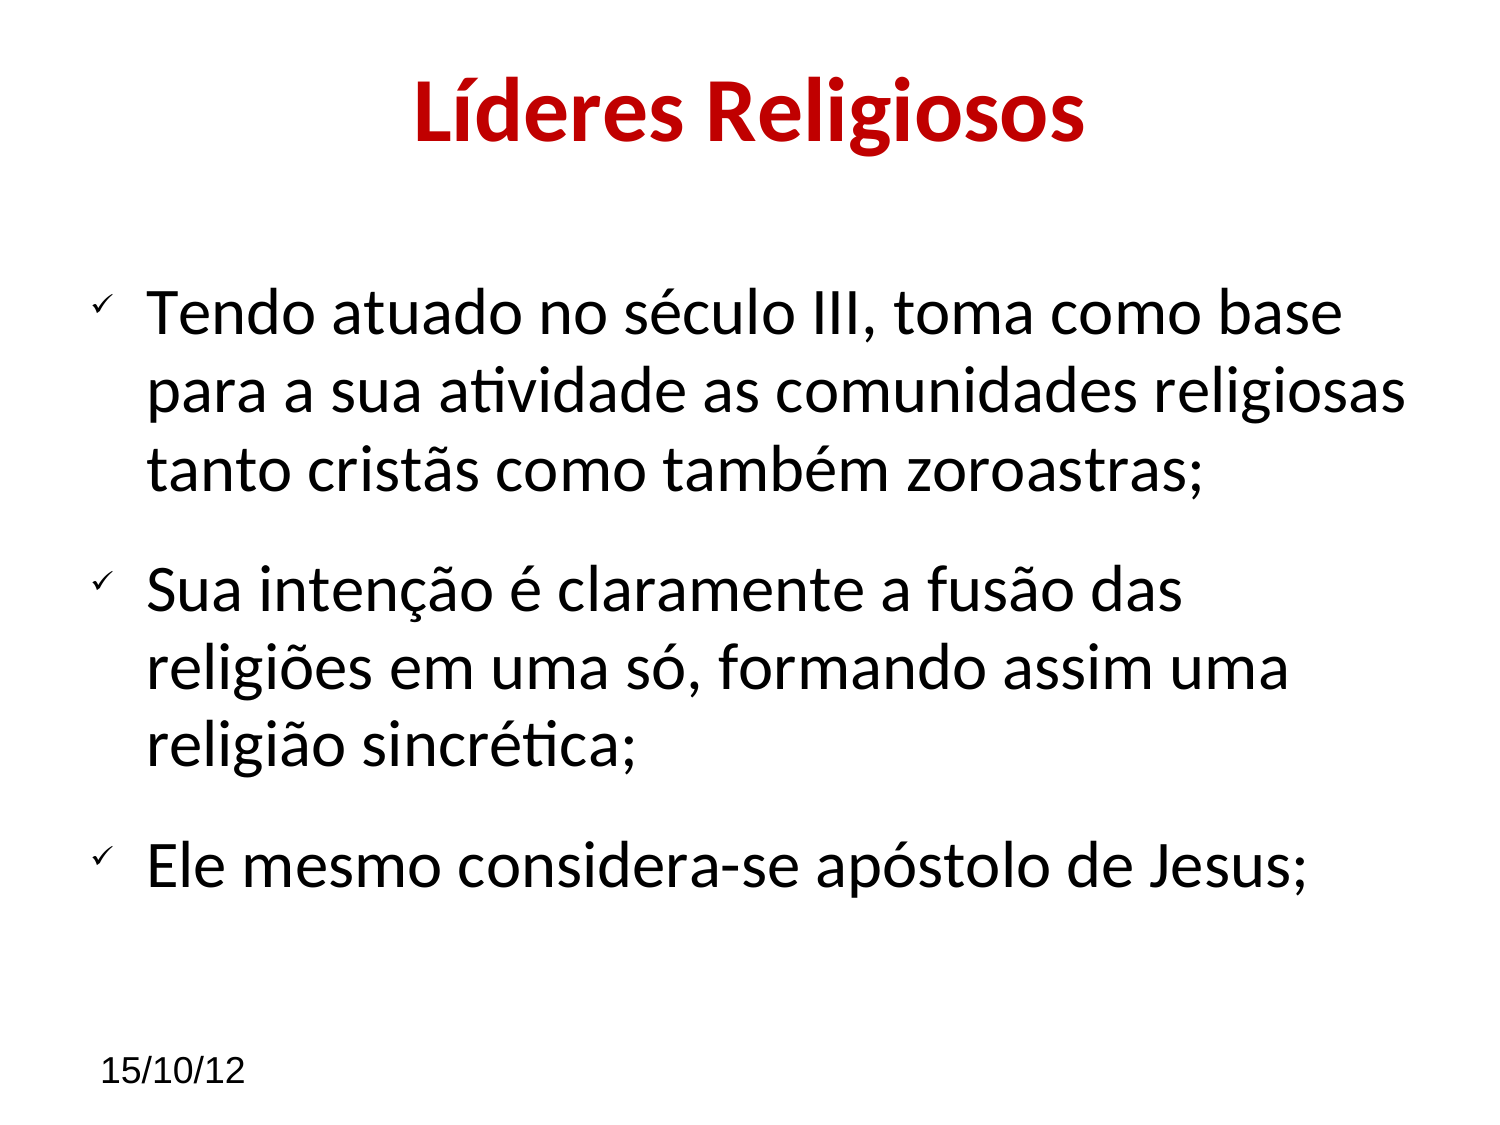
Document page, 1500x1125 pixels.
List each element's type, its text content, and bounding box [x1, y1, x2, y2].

title Líderes Religiosos [75, 45, 1426, 233]
text_box Tendo atuado no século III, toma como base para a sua atividade as comunidades religiosas tanto cristãs como também zoroastras; Sua intenção é claramente a fusão das religiões em uma só, formando assim uma religião sincrética; Ele mesmo considera-se apóstolo de Jesus; [75, 262, 1426, 1005]
